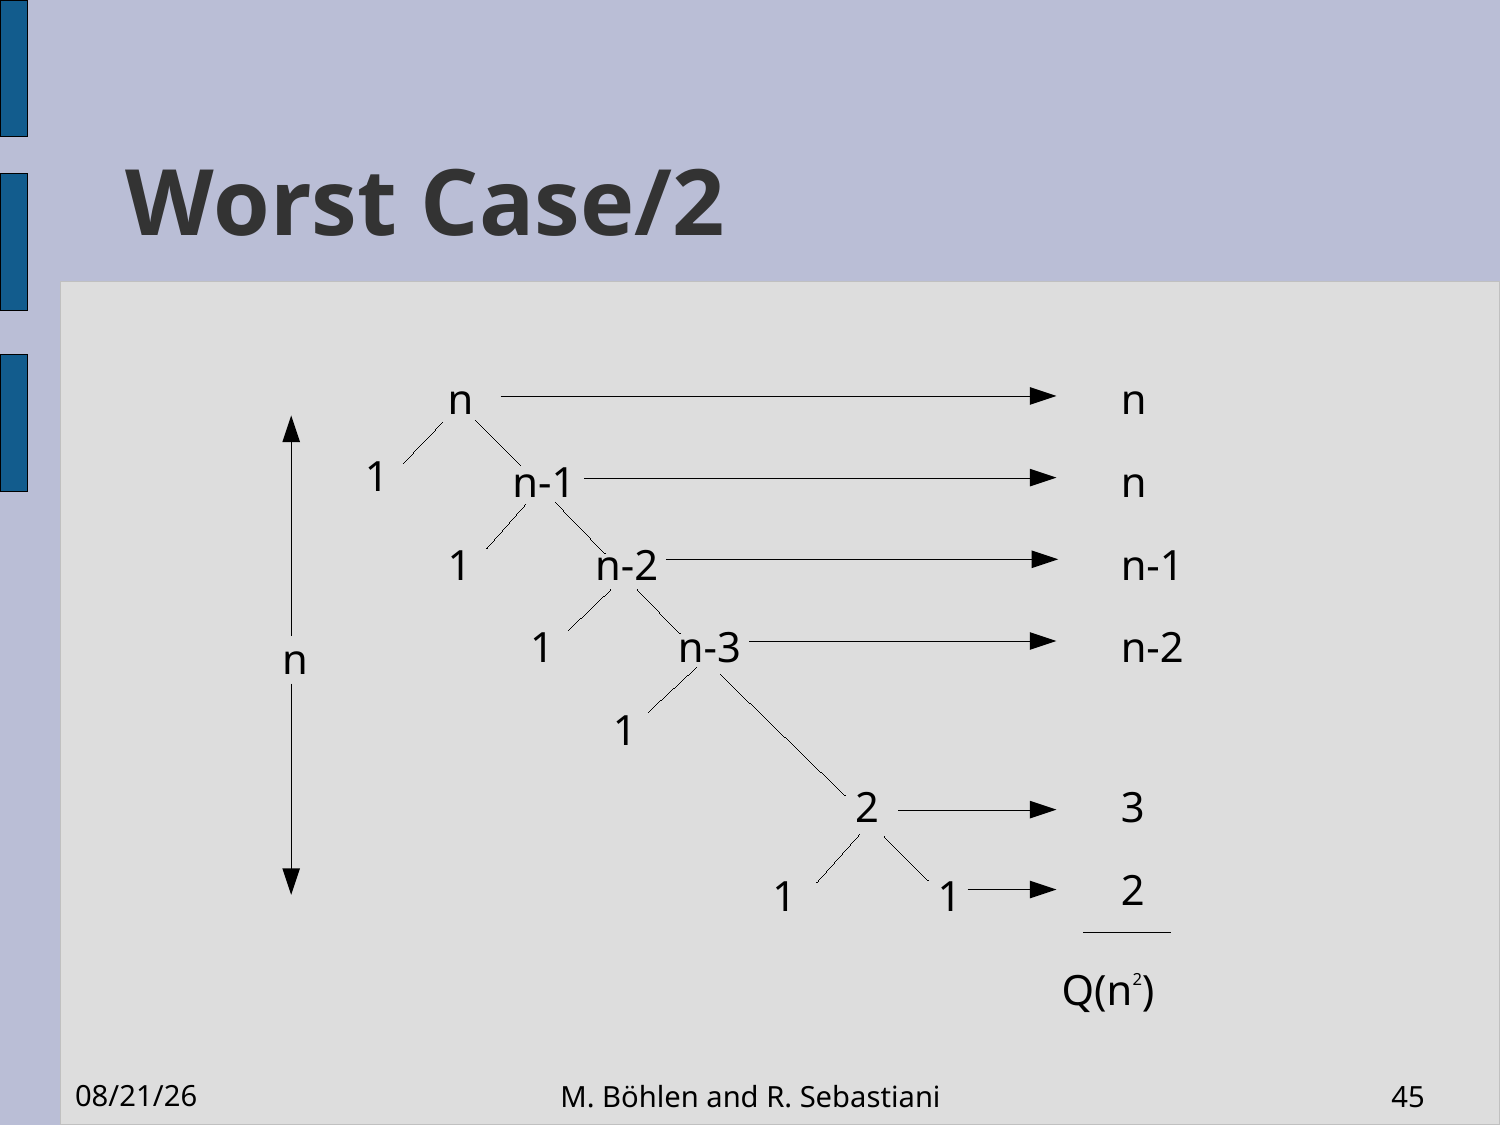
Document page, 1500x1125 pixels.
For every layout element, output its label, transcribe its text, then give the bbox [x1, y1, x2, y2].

text_box n [1105, 445, 1160, 511]
text_box 1 [350, 439, 404, 505]
text_box 1 [757, 858, 811, 924]
text_box 3 [1105, 770, 1160, 836]
text_box 2 [1105, 852, 1160, 919]
text_box n-2 [580, 528, 671, 594]
text_box 1 [598, 693, 652, 759]
title Worst Case/2 [110, 67, 1392, 271]
text_box 2 [840, 770, 894, 836]
text_box n [1105, 362, 1160, 428]
text_box 1 [515, 610, 569, 676]
text_box 1 [432, 528, 487, 594]
text_box n-2 [1105, 610, 1196, 676]
text_box n-1 [1105, 528, 1196, 594]
text_box Q(n2) [1046, 953, 1176, 1023]
text_box n [432, 362, 487, 428]
text_box n-3 [663, 610, 753, 676]
text_box 1 [922, 858, 977, 924]
text_box n [267, 622, 321, 688]
text_box n-1 [497, 445, 588, 511]
